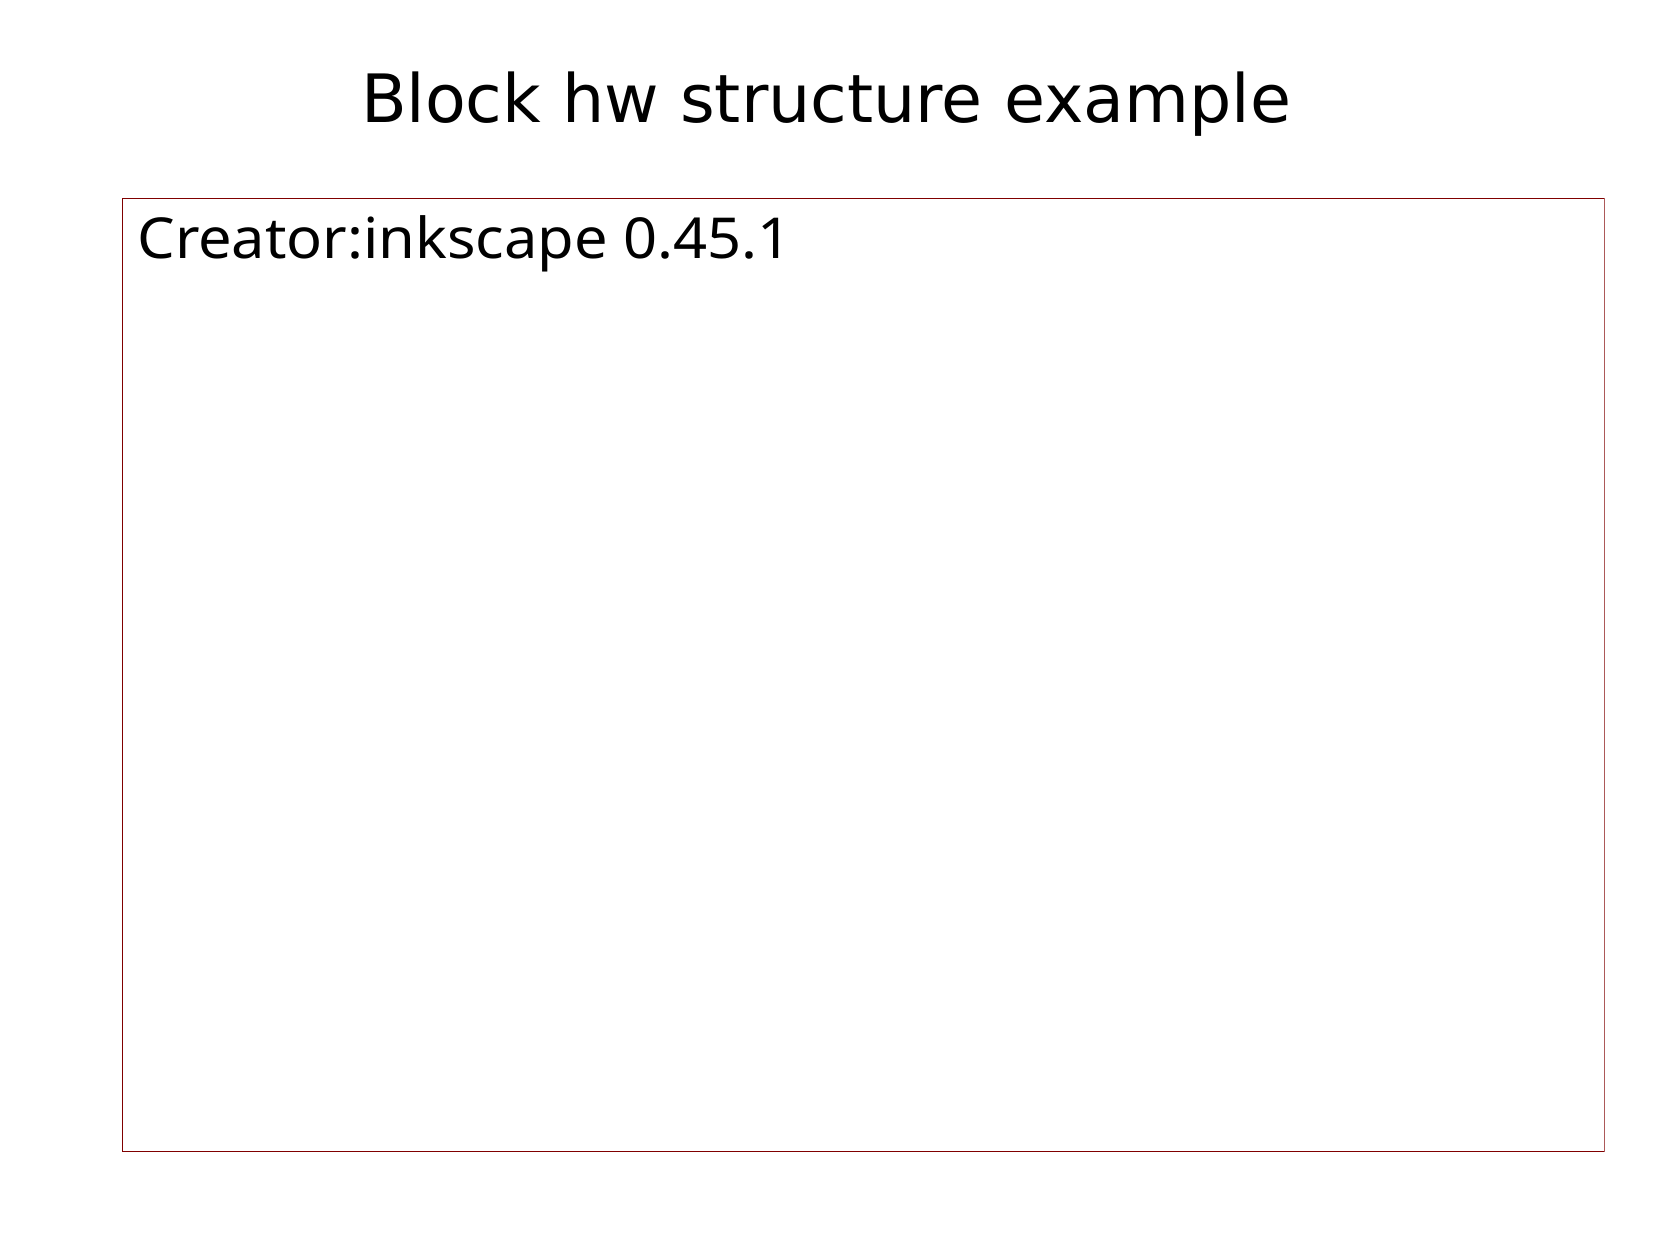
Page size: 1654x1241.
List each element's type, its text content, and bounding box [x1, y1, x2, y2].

title Block hw structure example [82, 3, 1571, 196]
picture [118, 195, 1605, 1152]
